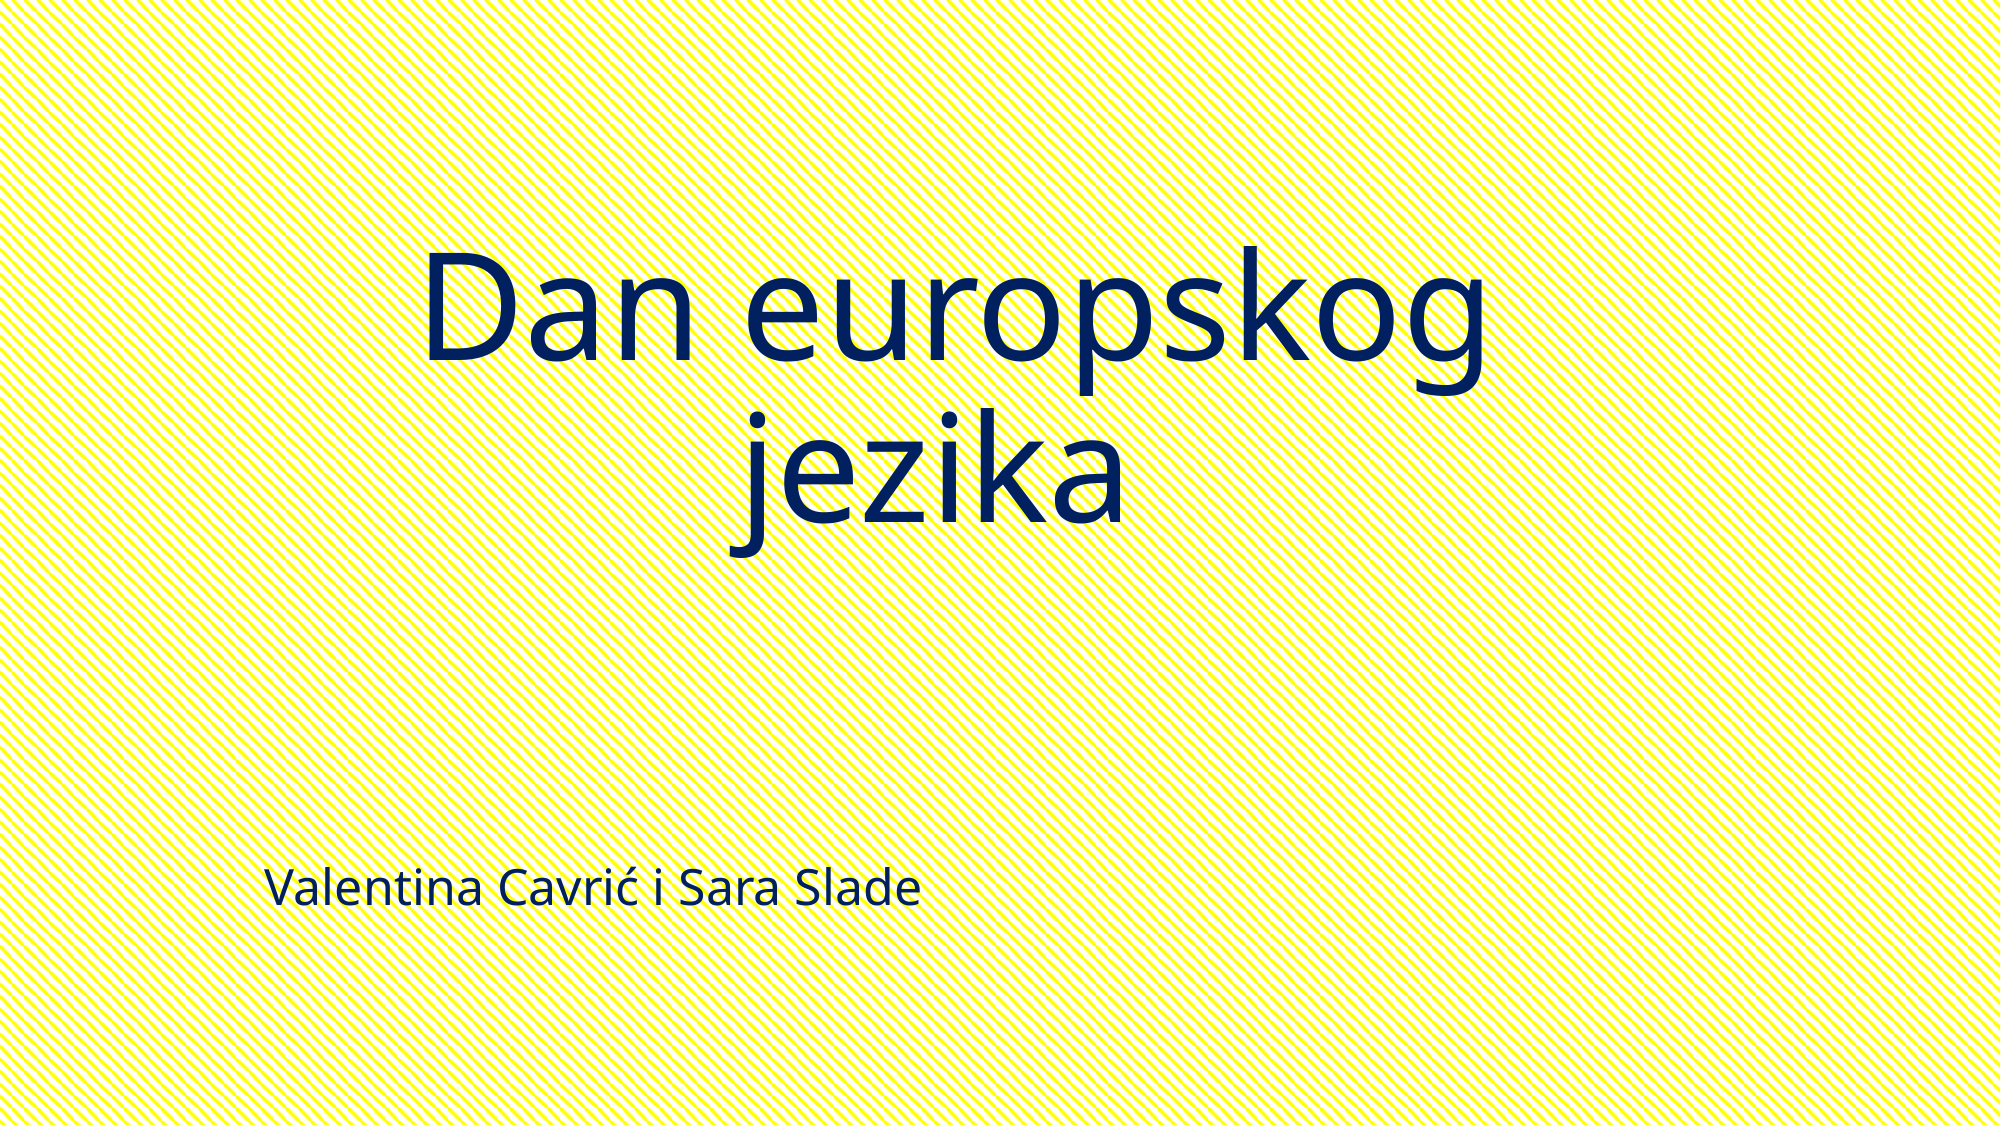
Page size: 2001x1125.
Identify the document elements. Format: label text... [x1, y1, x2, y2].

title Dan europskog jezika [205, 101, 1706, 563]
subtitle Valentina Cavrić i Sara Slade [249, 728, 1750, 927]
